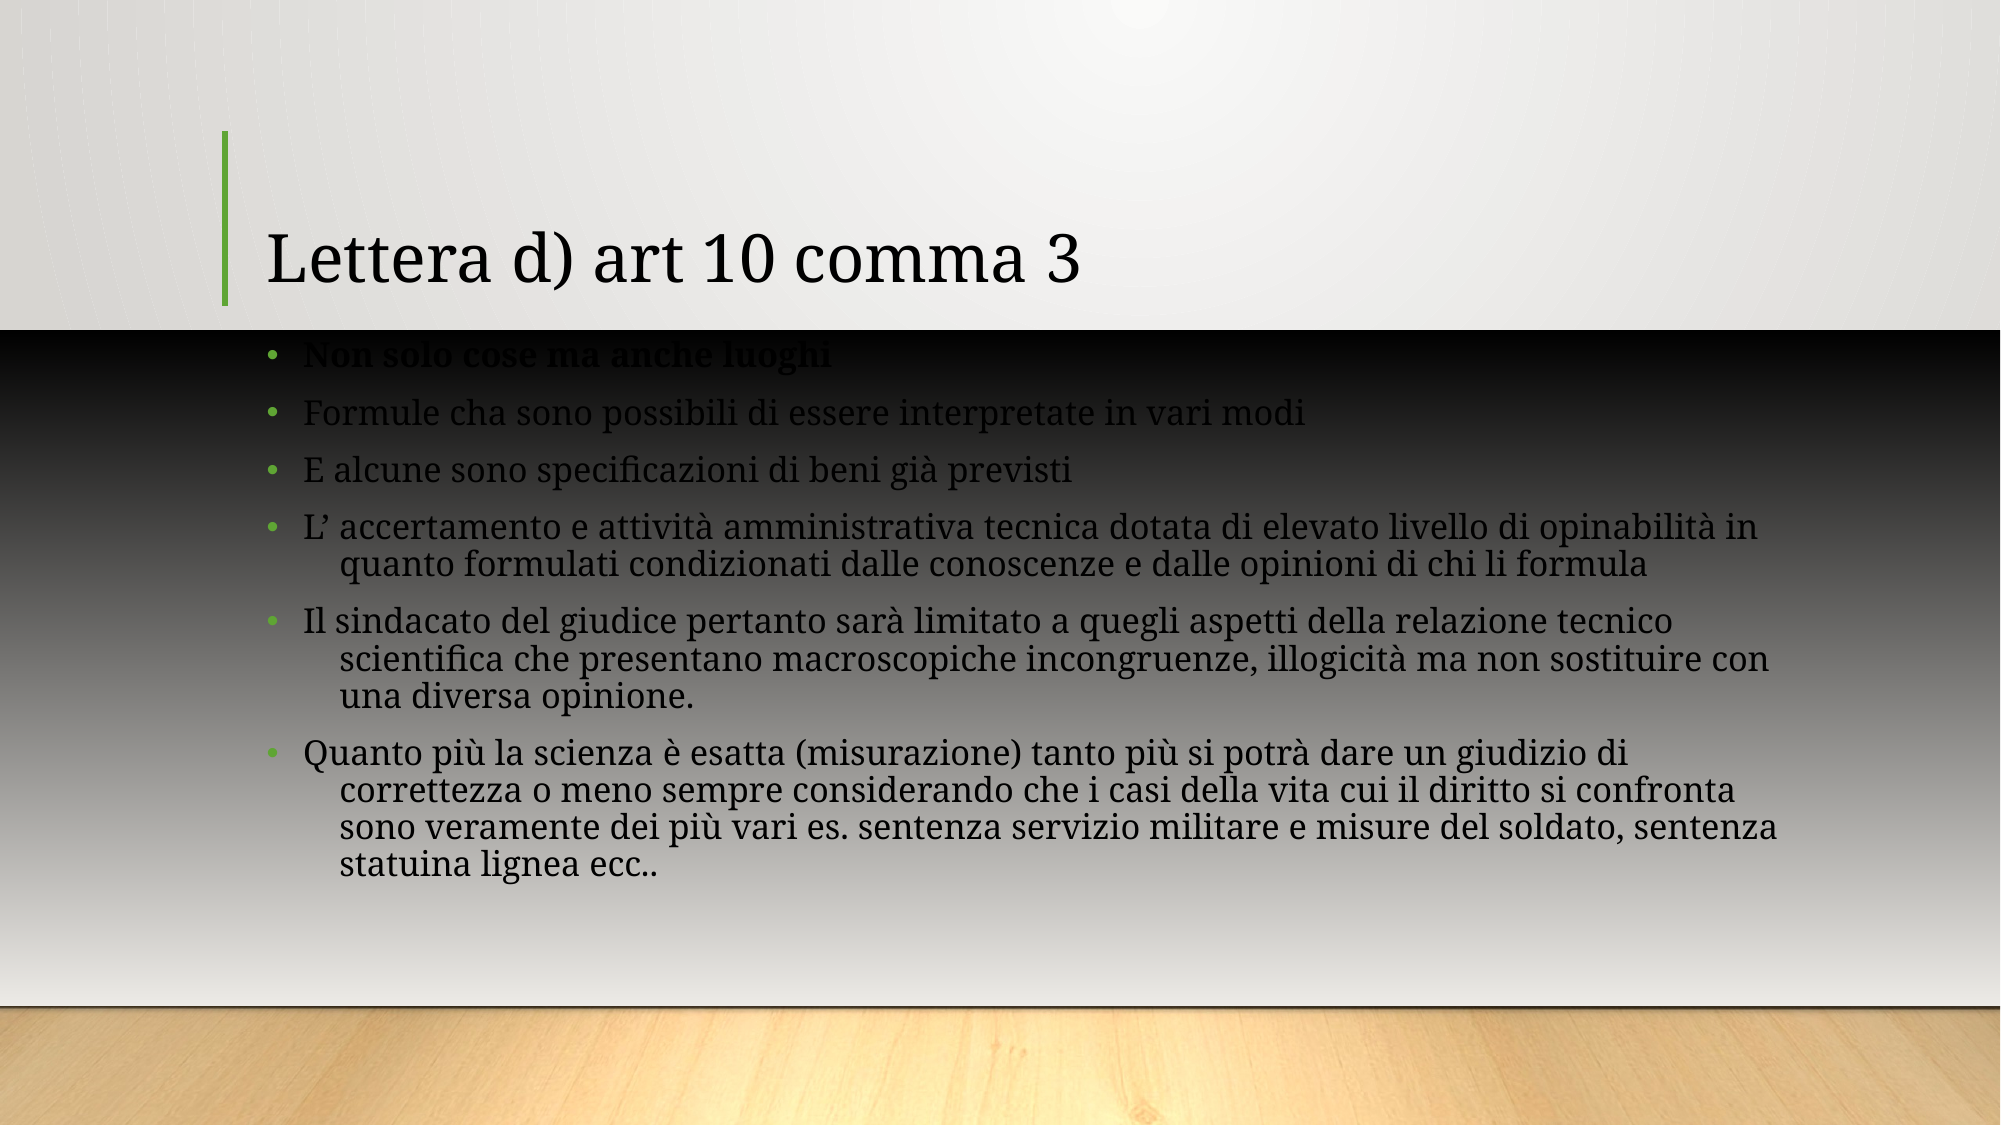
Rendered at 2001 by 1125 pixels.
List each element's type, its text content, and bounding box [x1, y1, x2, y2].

list Non solo cose ma anche luoghi Formule cha sono possibili di essere interpretate in vari modi E alcune sono specificazioni di beni già previsti L’ accertamento e attività amministrativa tecnica dotata di elevato livello di opinabilità in quanto formulati condizionati dalle conoscenze e dalle opinioni di chi li formula Il sindacato del giudice pertanto sarà limitato a quegli aspetti della relazione tecnico scientifica che presentano macroscopiche incongruenze, illogicità ma non sostituire con una diversa opinione. Quanto più la scienza è esatta (misurazione) tanto più si potrà dare un giudizio di correttezza o meno sempre considerando che i casi della vita cui il diritto si confronta sono veramente dei più vari es. sentenza servizio militare e misure del soldato, sentenza statuina lignea ecc.. [251, 330, 1814, 897]
title Lettera d) art 10 comma 3 [251, 131, 1814, 305]
